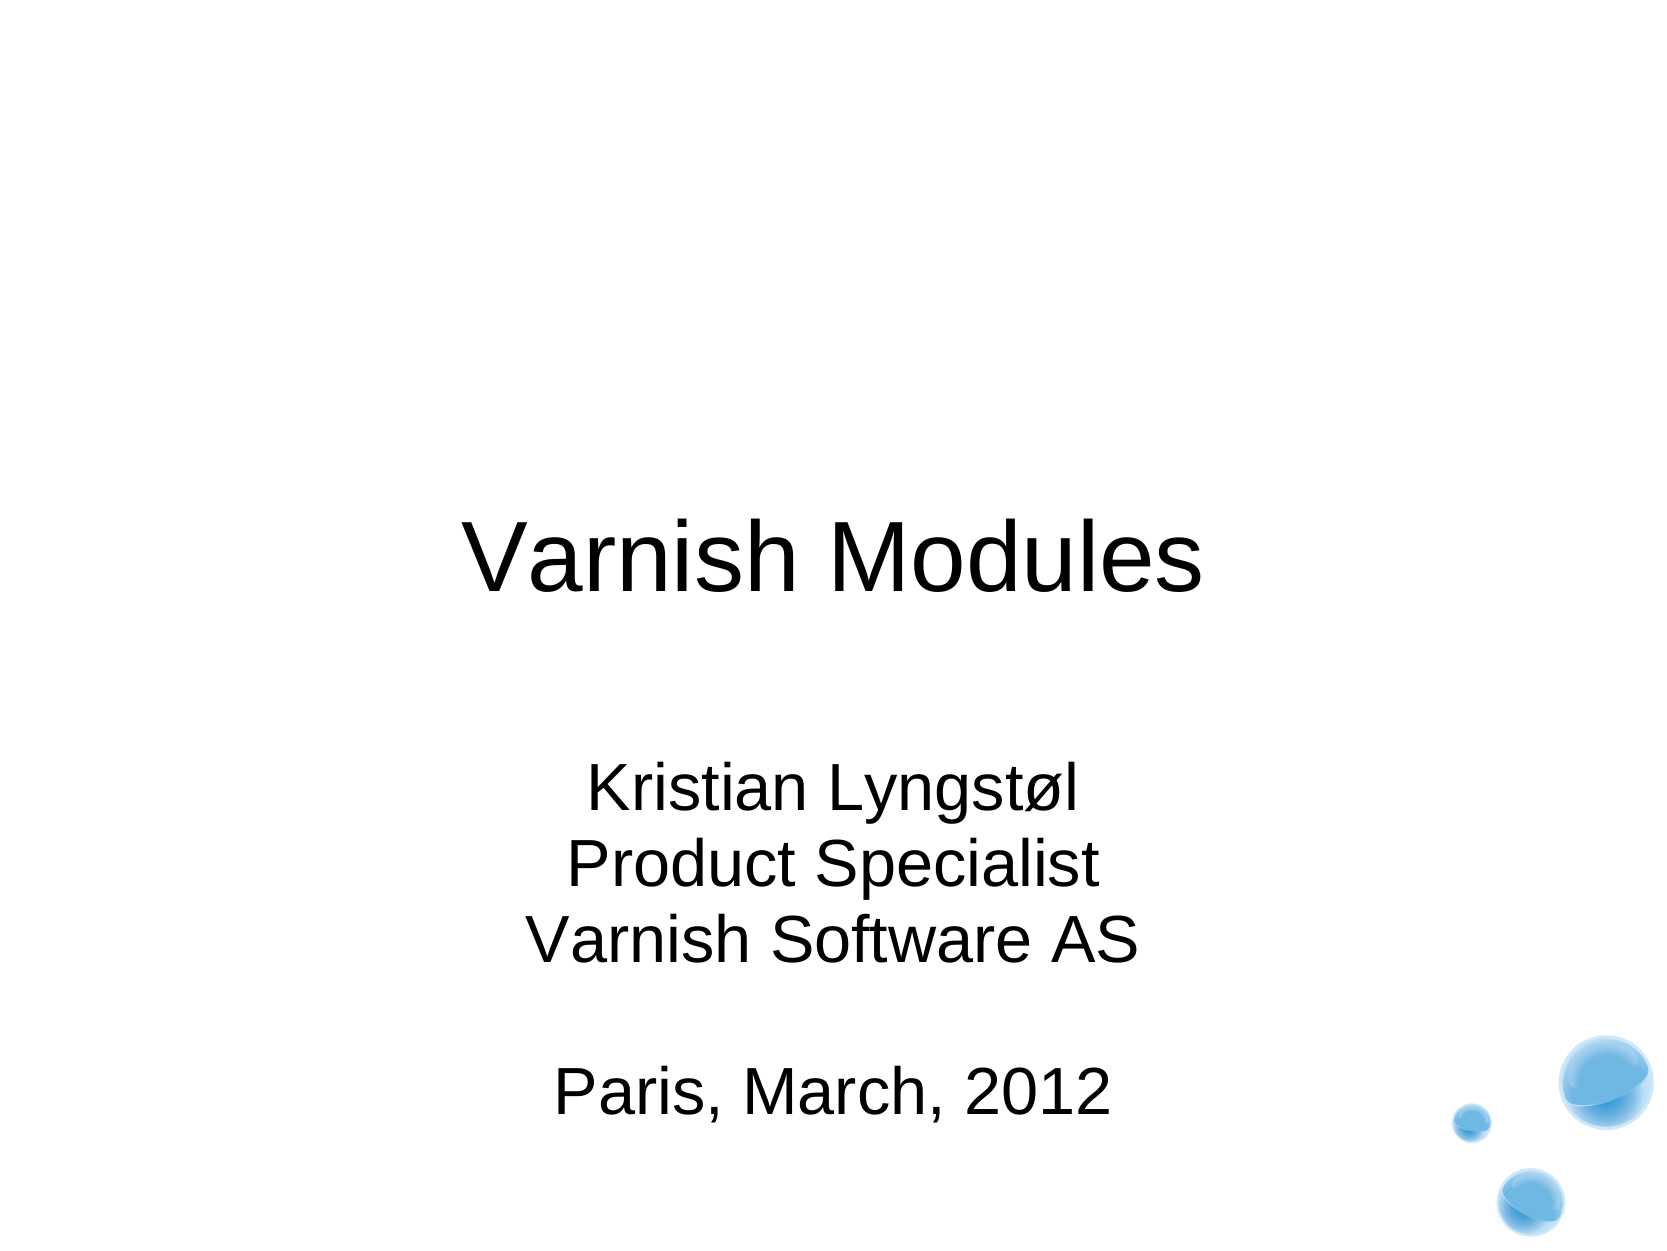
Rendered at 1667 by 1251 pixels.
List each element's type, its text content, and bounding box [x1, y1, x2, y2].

subtitle Kristian Lyngstøl Product Specialist Varnish Software AS Paris, March, 2012 [290, 750, 1377, 1130]
title Varnish Modules [140, 500, 1527, 701]
picture [1451, 1033, 1654, 1238]
